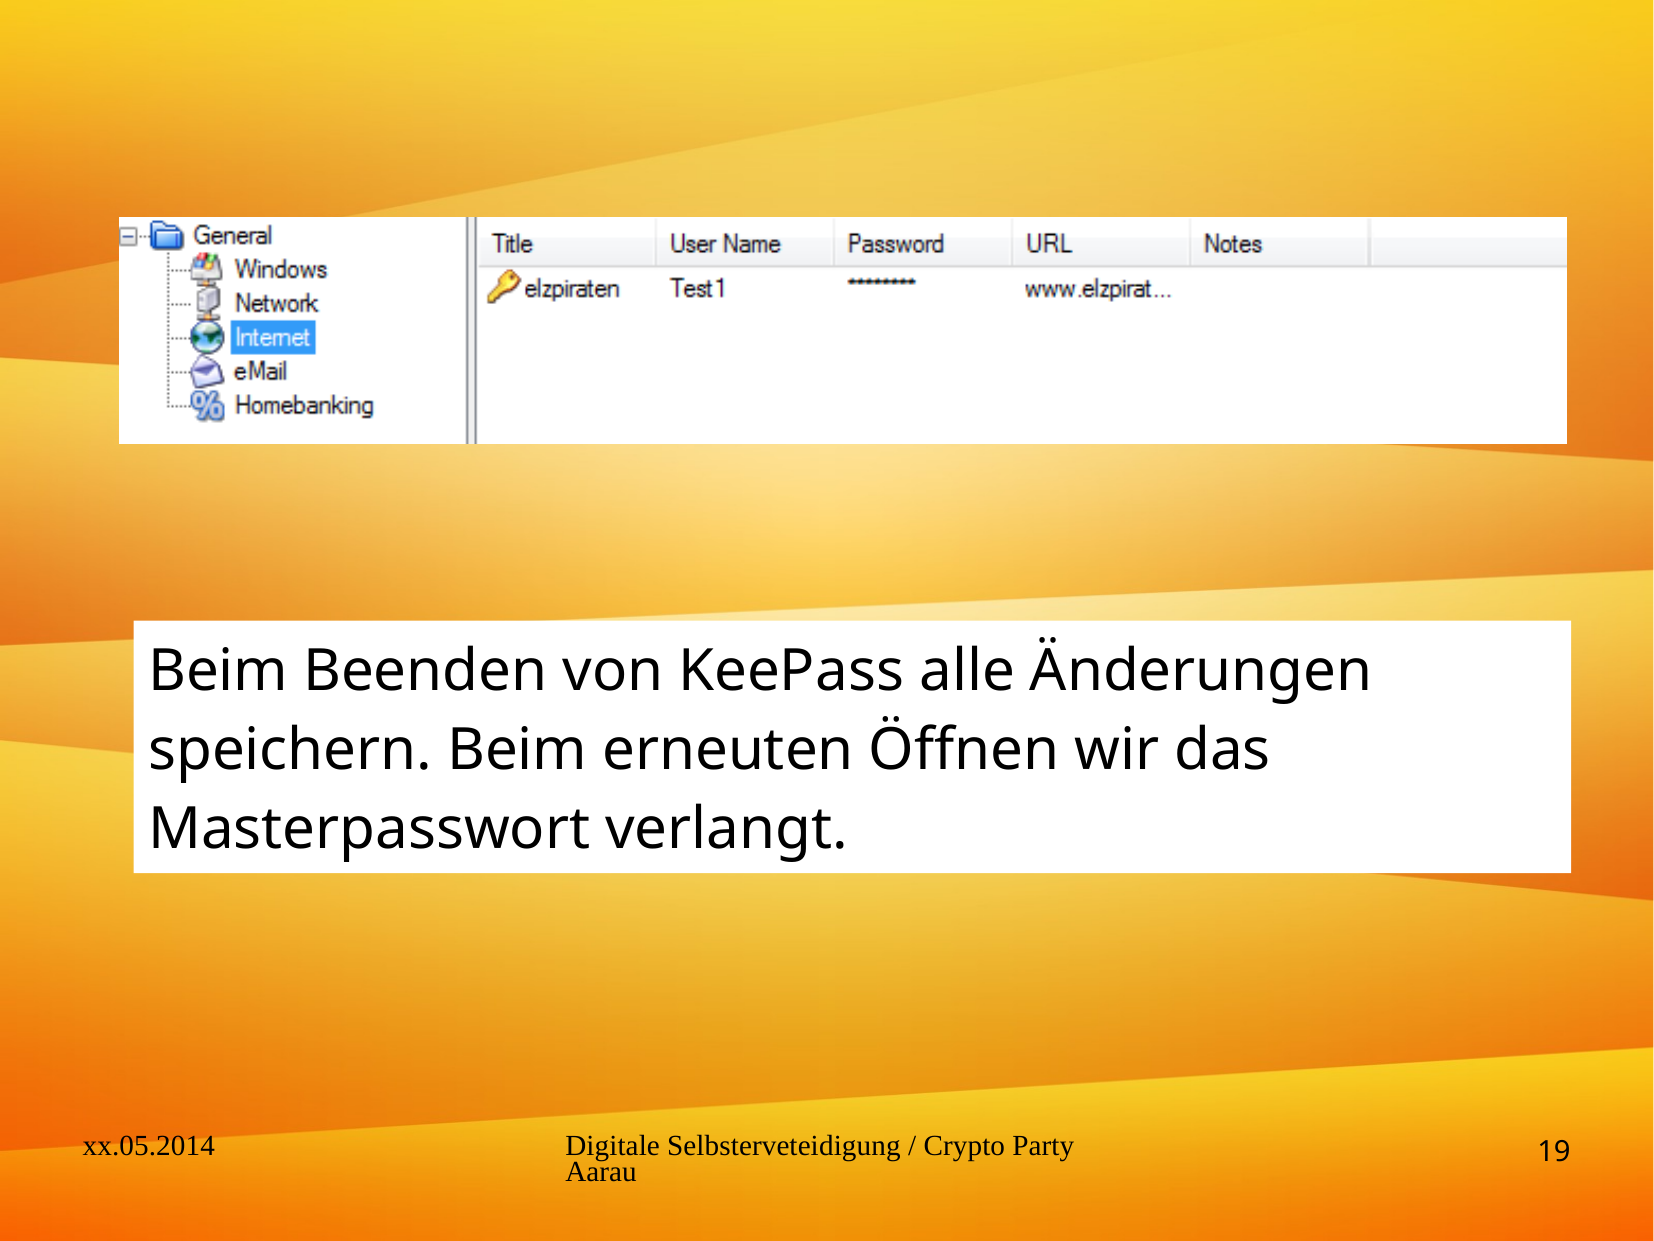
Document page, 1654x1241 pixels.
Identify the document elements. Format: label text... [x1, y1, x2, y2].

picture [0, 0, 1654, 1241]
text_box Beim Beenden von KeePass alle Änderungen speichern. Beim erneuten Öffnen wir das Masterpasswort verlangt. [133, 620, 1572, 853]
